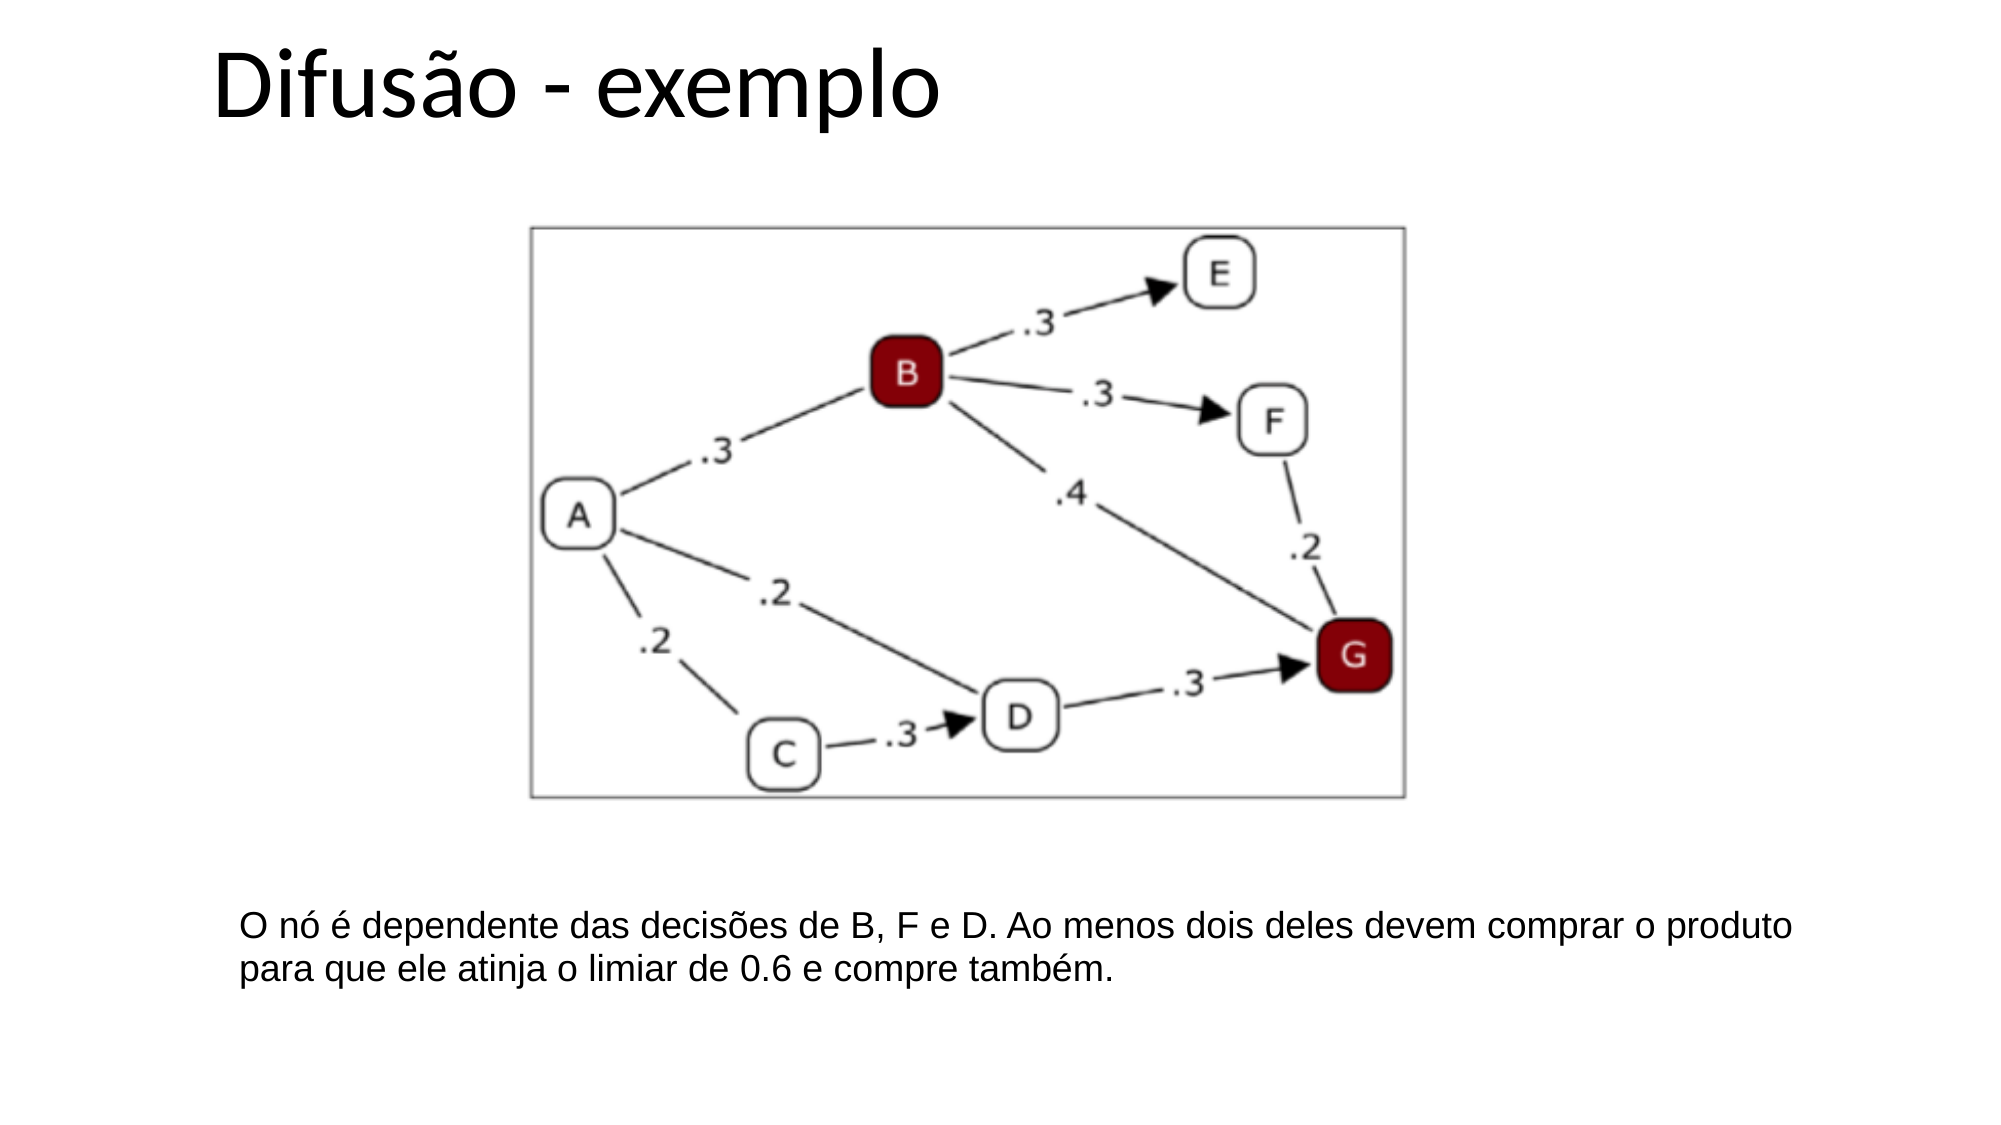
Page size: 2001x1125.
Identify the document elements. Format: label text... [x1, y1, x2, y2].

picture [516, 212, 1430, 811]
title Difusão - exemplo [212, 0, 1713, 287]
text_box O nó é dependente das decisões de B, F e D. Ao menos dois deles devem comprar o produto para que ele atinja o limiar de 0.6 e compre também. [224, 897, 1814, 997]
